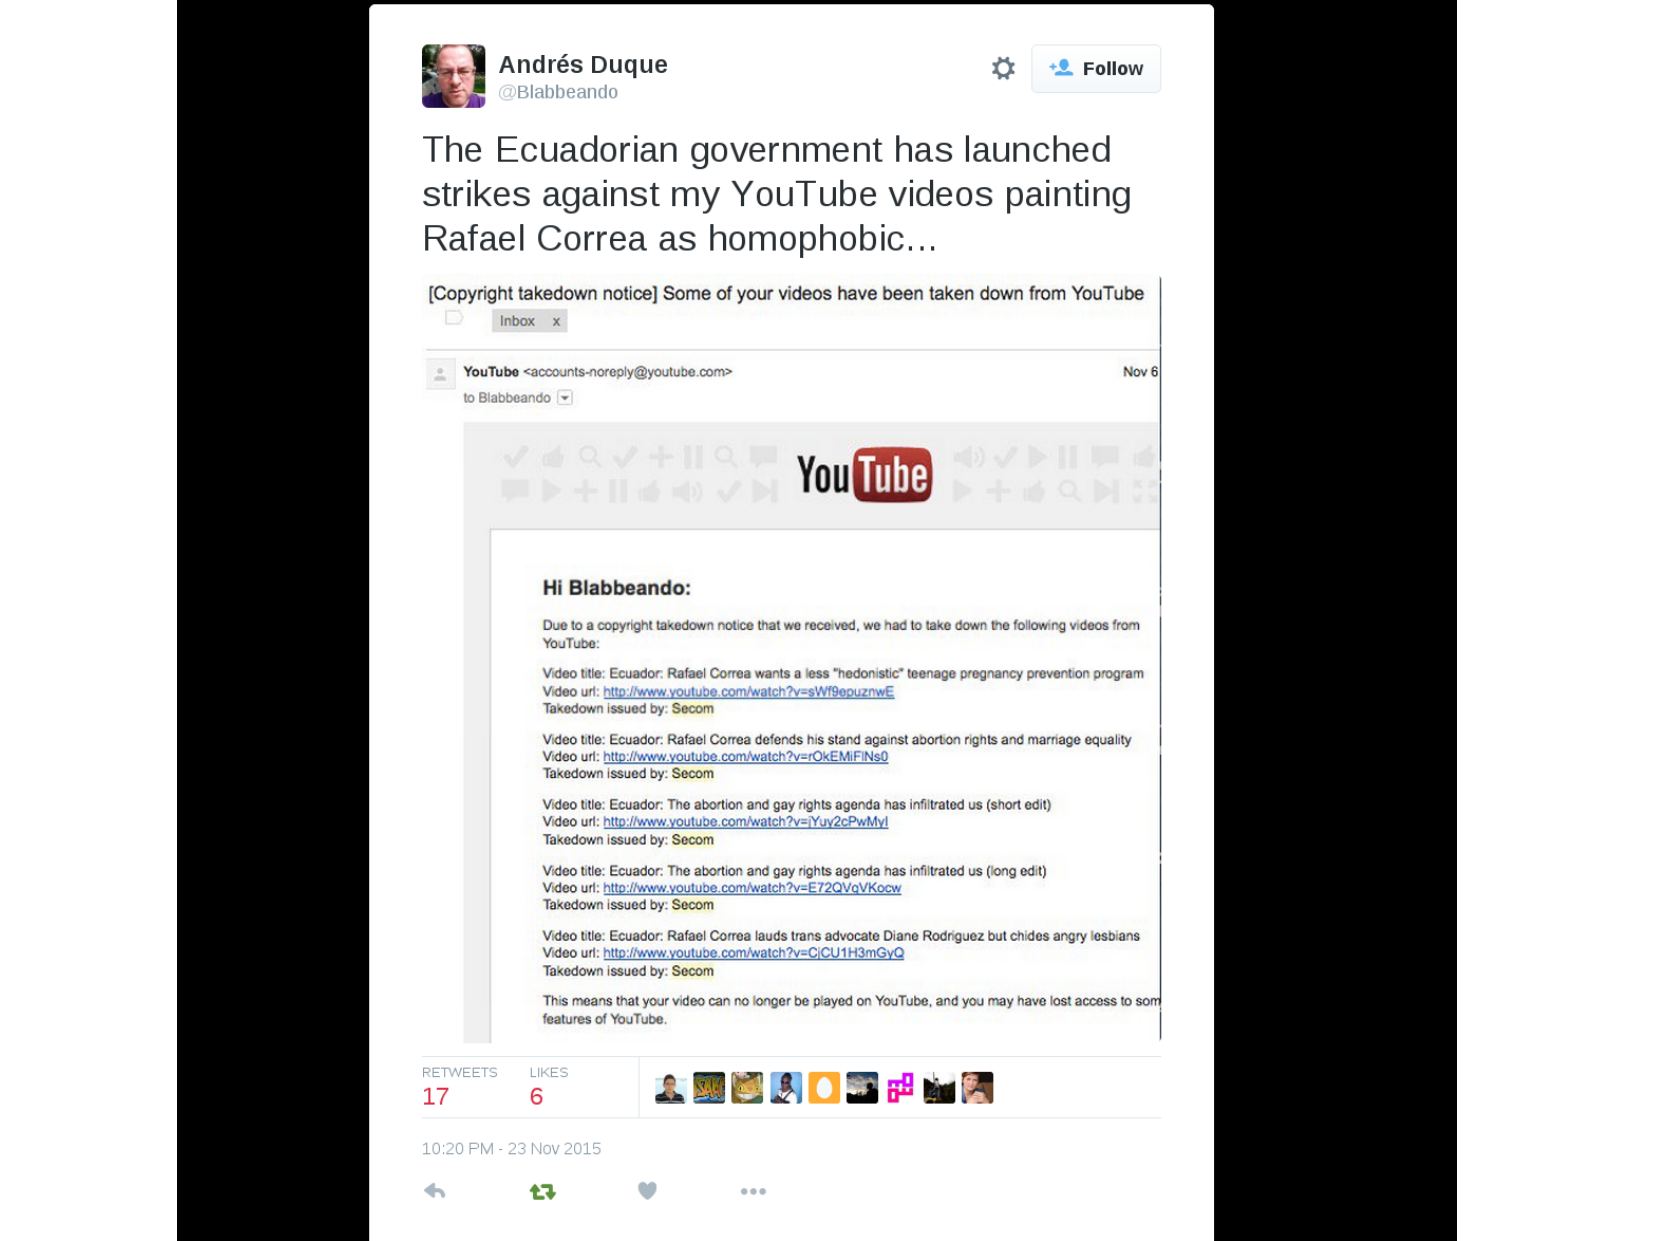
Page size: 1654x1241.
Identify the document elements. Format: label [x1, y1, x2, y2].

picture [177, 0, 1457, 1241]
